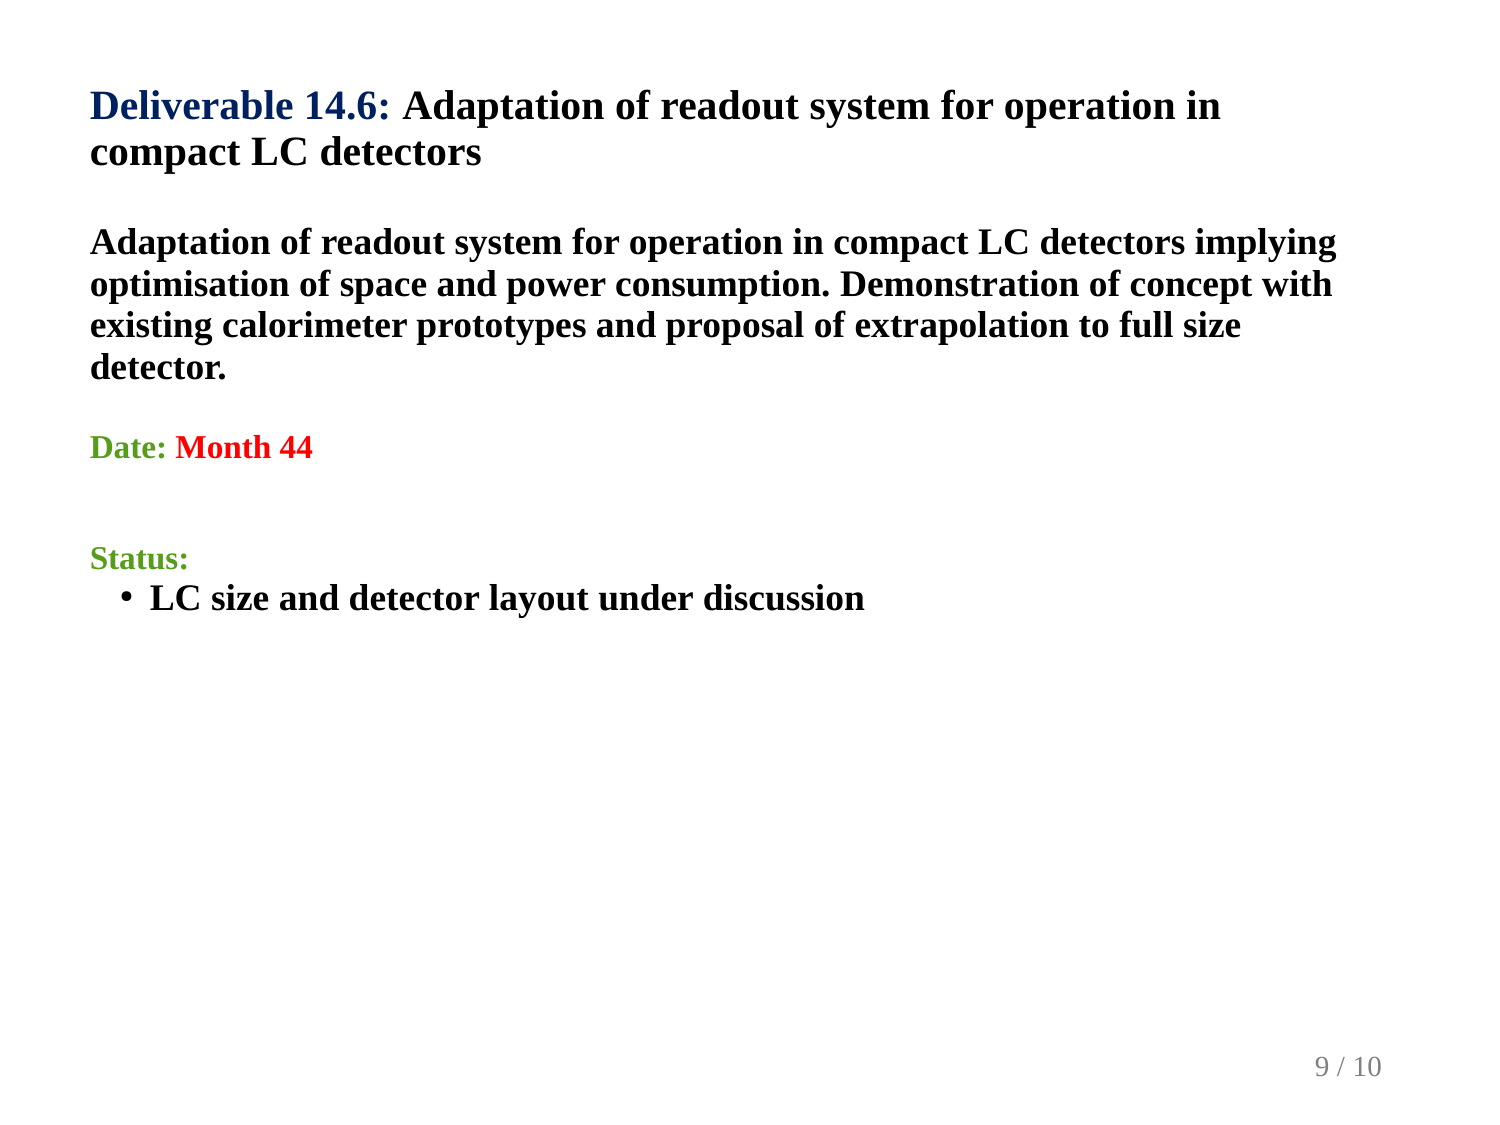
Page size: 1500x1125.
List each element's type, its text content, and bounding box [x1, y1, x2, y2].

text_box Deliverable 14.6: Adaptation of readout system for operation in compact LC detectors Adaptation of readout system for operation in compact LC detectors implying optimisation of space and power consumption. Demonstration of concept with existing calorimeter prototypes and proposal of extrapolation to full size detector. Date: Month 44 Status: LC size and detector layout under discussion [75, 74, 1367, 737]
